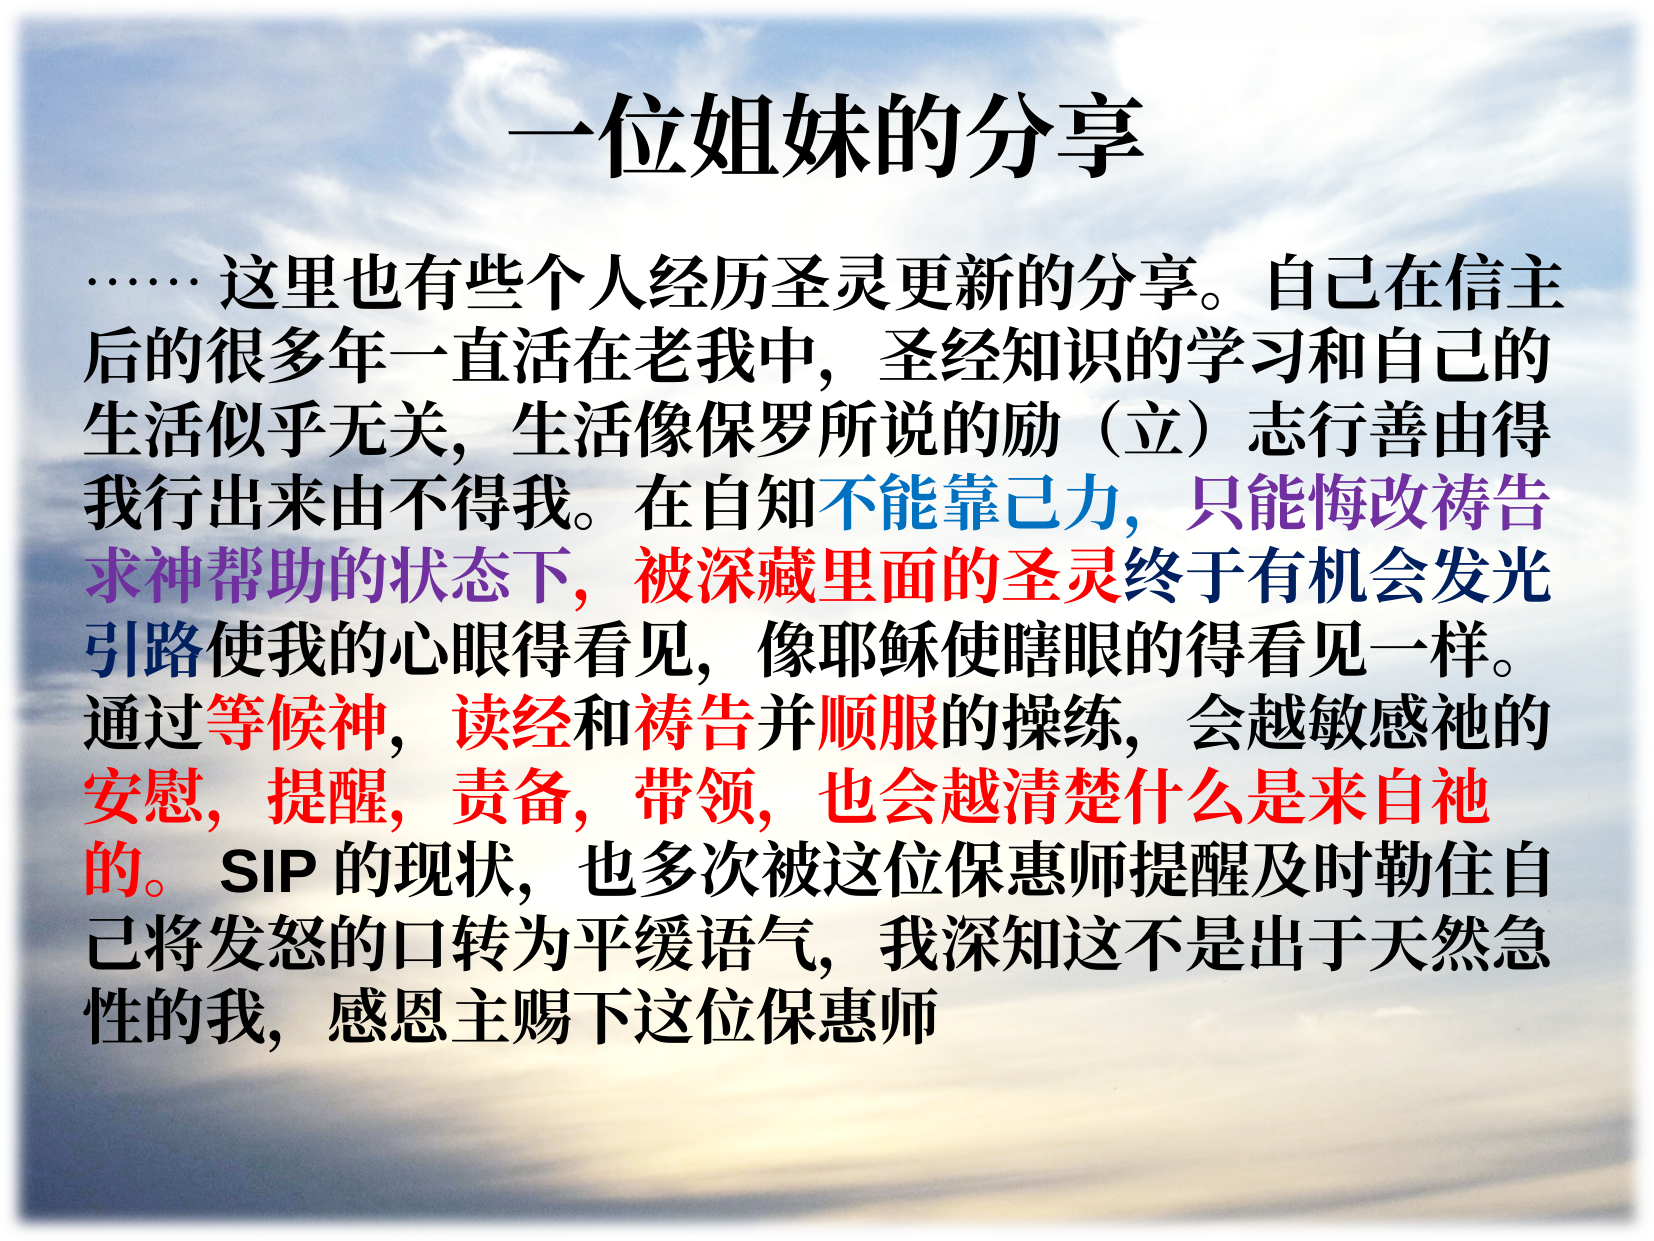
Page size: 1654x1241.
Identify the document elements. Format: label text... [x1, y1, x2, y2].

title 一位姐妹的分享 [82, 49, 1571, 218]
picture [0, 0, 1654, 1241]
list ……这里也有些个人经历圣灵更新的分享。自己在信主后的很多年一直活在老我中，圣经知识的学习和自己的生活似乎无关，生活像保罗所说的励（立）志行善由得我行出来由不得我。在自知不能靠己力，只能悔改祷告求神帮助的状态下，被深藏里面的圣灵终于有机会发光引路使我的心眼得看见，像耶稣使瞎眼的得看见一样。通过等候神，读经和祷告并顺服的操练，会越敏感祂的安慰，提醒，责备，带领，也会越清楚什么是来自祂的。SIP的现状，也多次被这位保惠师提醒及时勒住自己将发怒的口转为平缓语气，我深知这不是出于天然急性的我，感恩主赐下这位保惠师 [82, 244, 1571, 1109]
